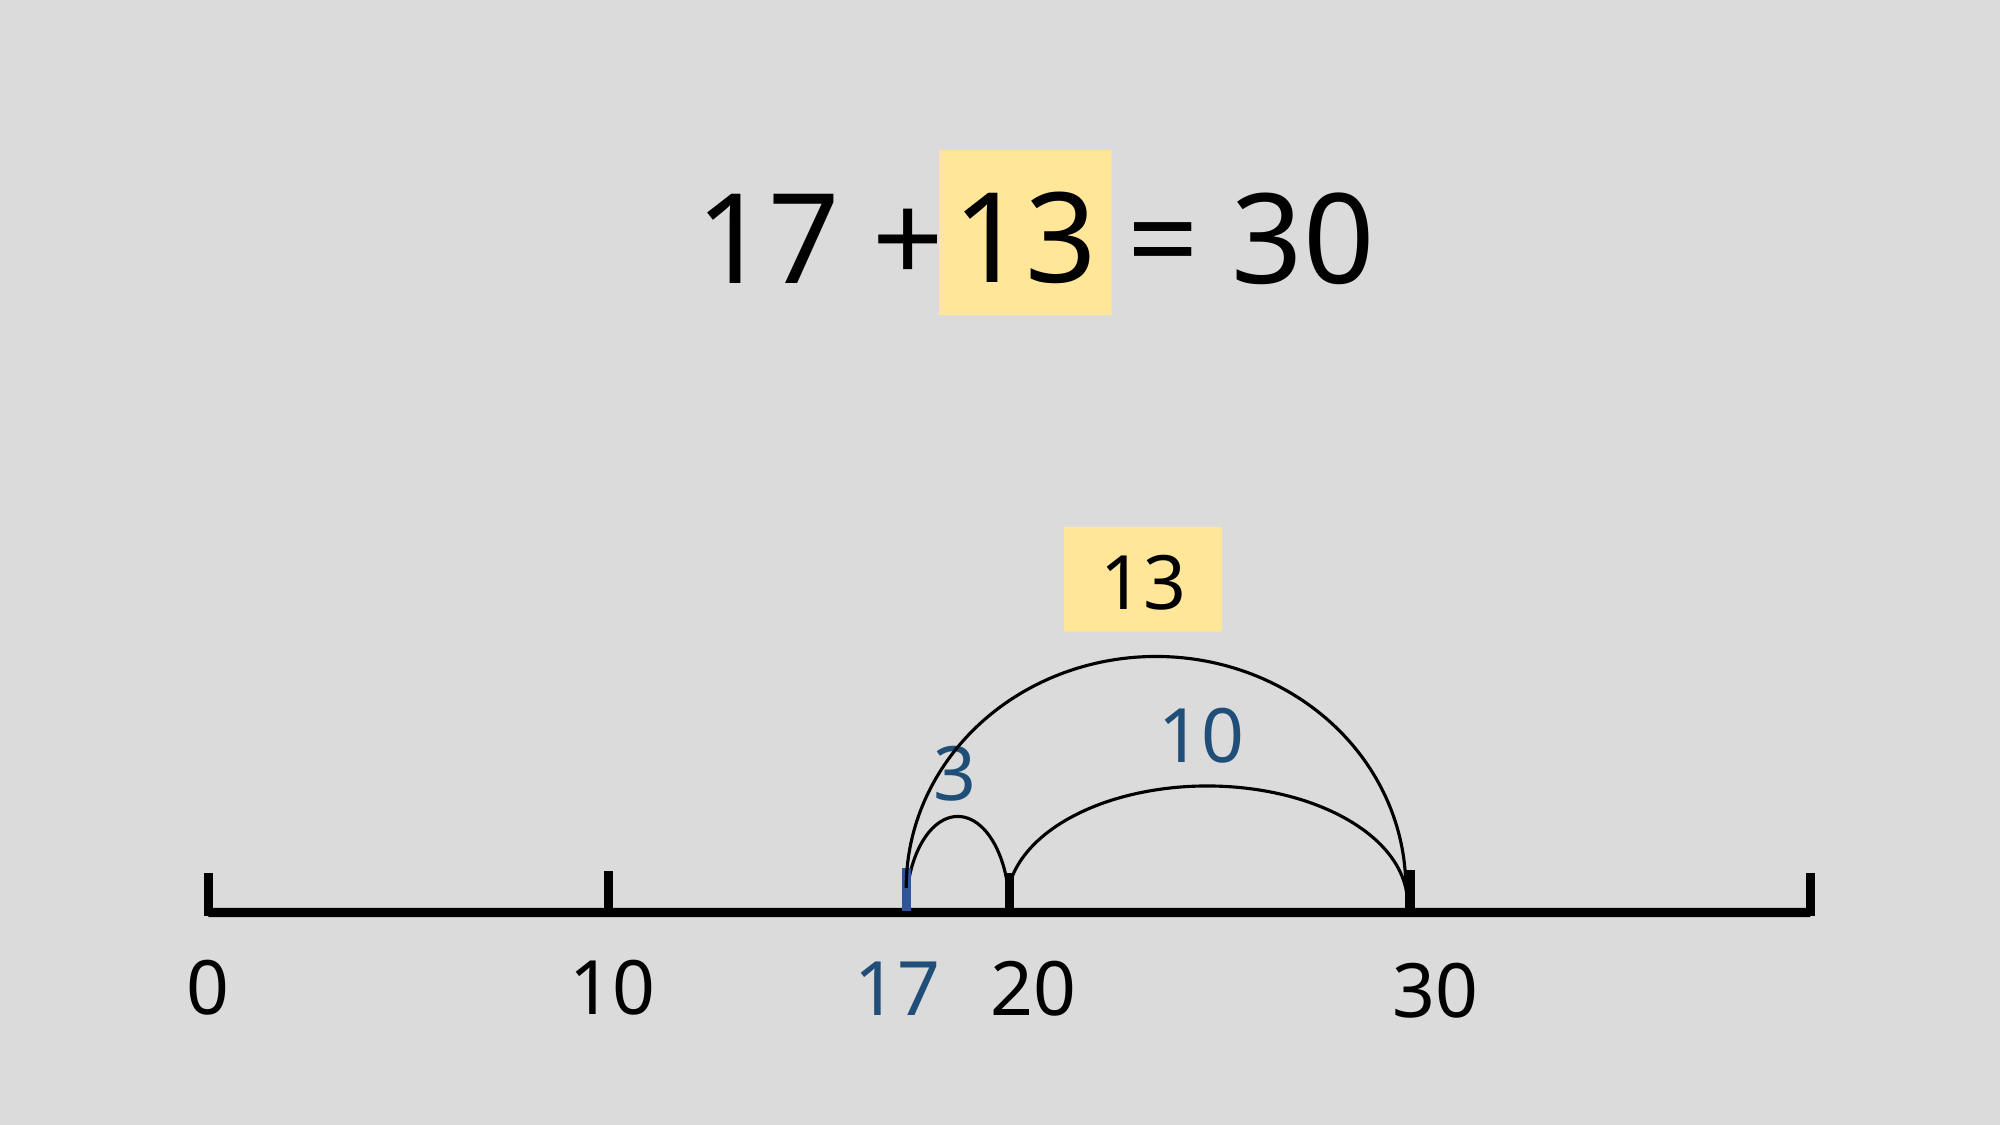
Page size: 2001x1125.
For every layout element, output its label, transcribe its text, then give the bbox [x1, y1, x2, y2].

text_box 10 [555, 931, 671, 1037]
text_box 20 [976, 933, 1092, 1038]
text_box 0 [171, 931, 245, 1037]
text_box 10 [1143, 679, 1271, 785]
text_box 30 [1378, 935, 1494, 1041]
text_box 13 [939, 150, 1112, 316]
text_box 17 [839, 933, 956, 1038]
text_box 3 [919, 718, 997, 823]
text_box 3 [919, 718, 982, 807]
text_box 13 [1064, 526, 1223, 632]
text_box 17 + ? = 30 [682, 151, 1390, 317]
